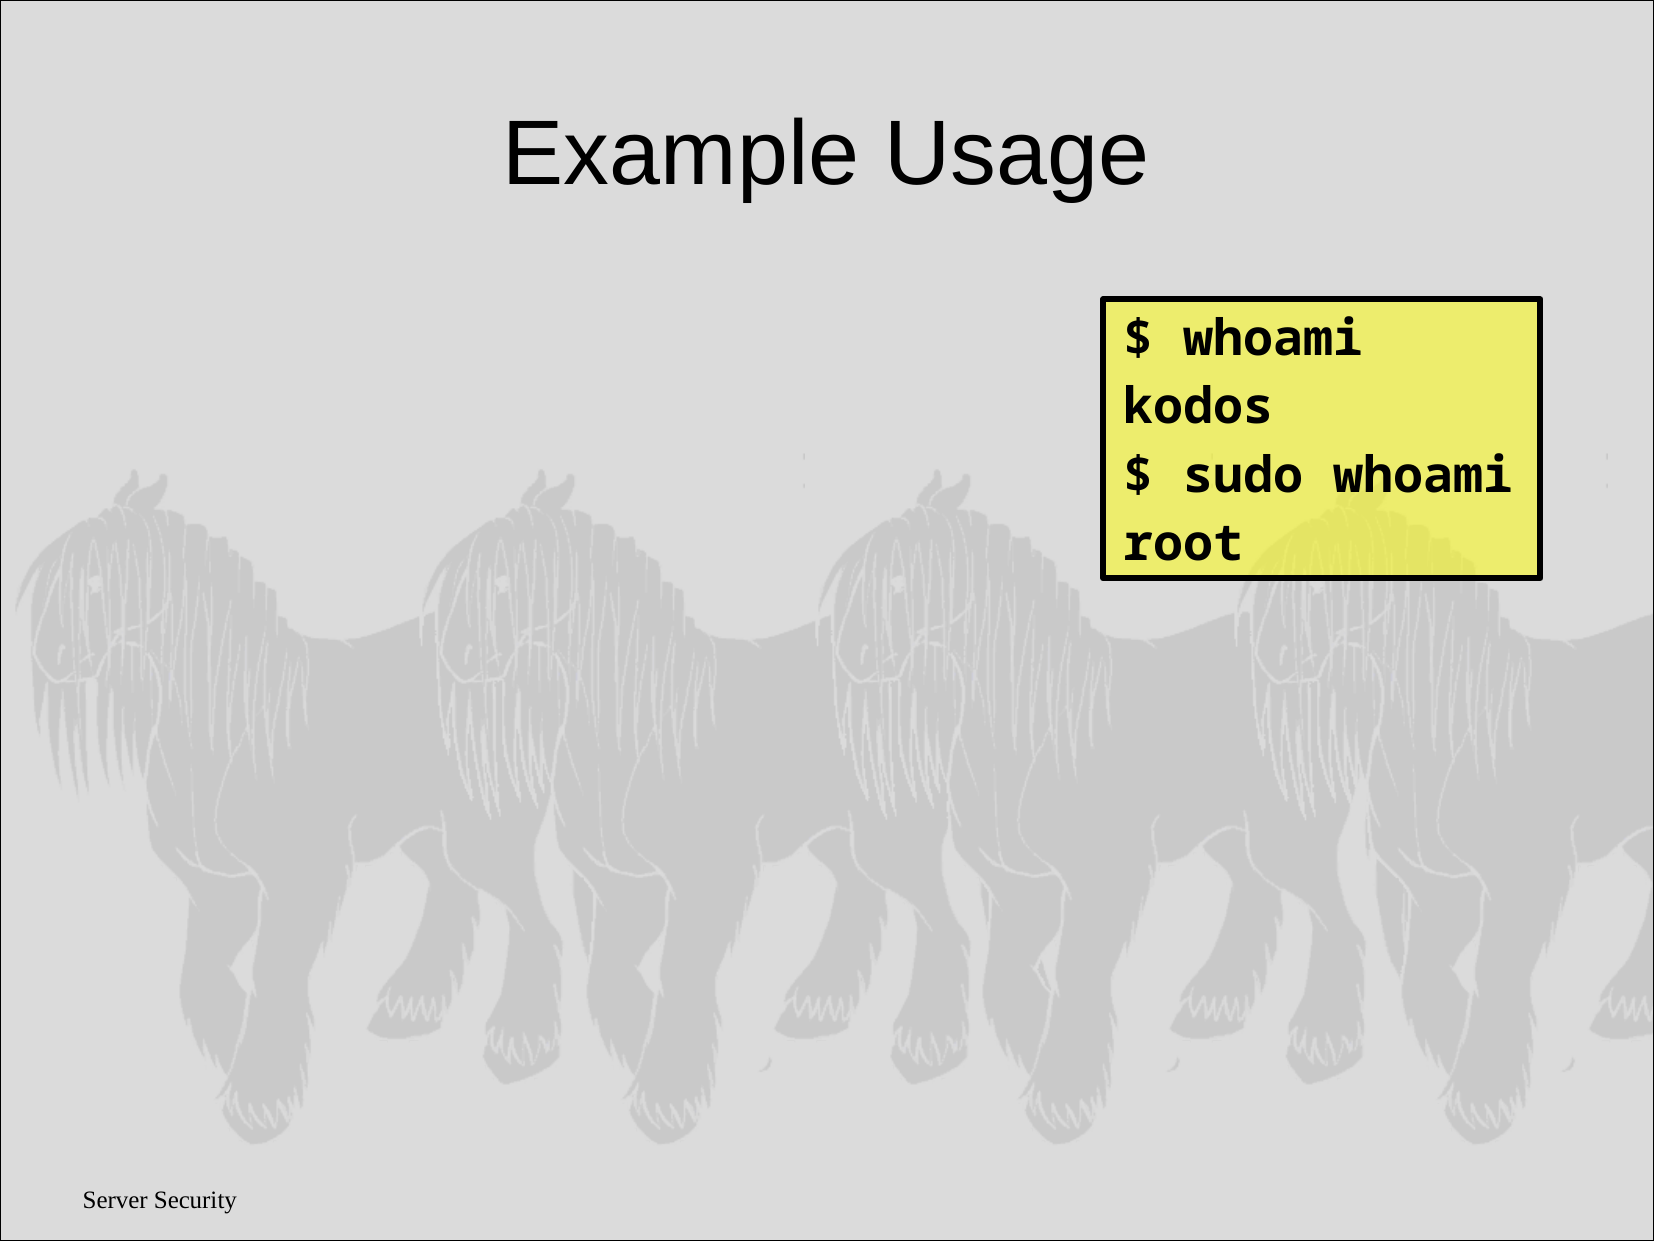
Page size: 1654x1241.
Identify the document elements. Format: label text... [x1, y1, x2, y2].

title Example Usage [82, 49, 1571, 257]
text_box $ whoami kodos $ sudo whoami root [1103, 299, 1541, 539]
list [82, 290, 1571, 1094]
